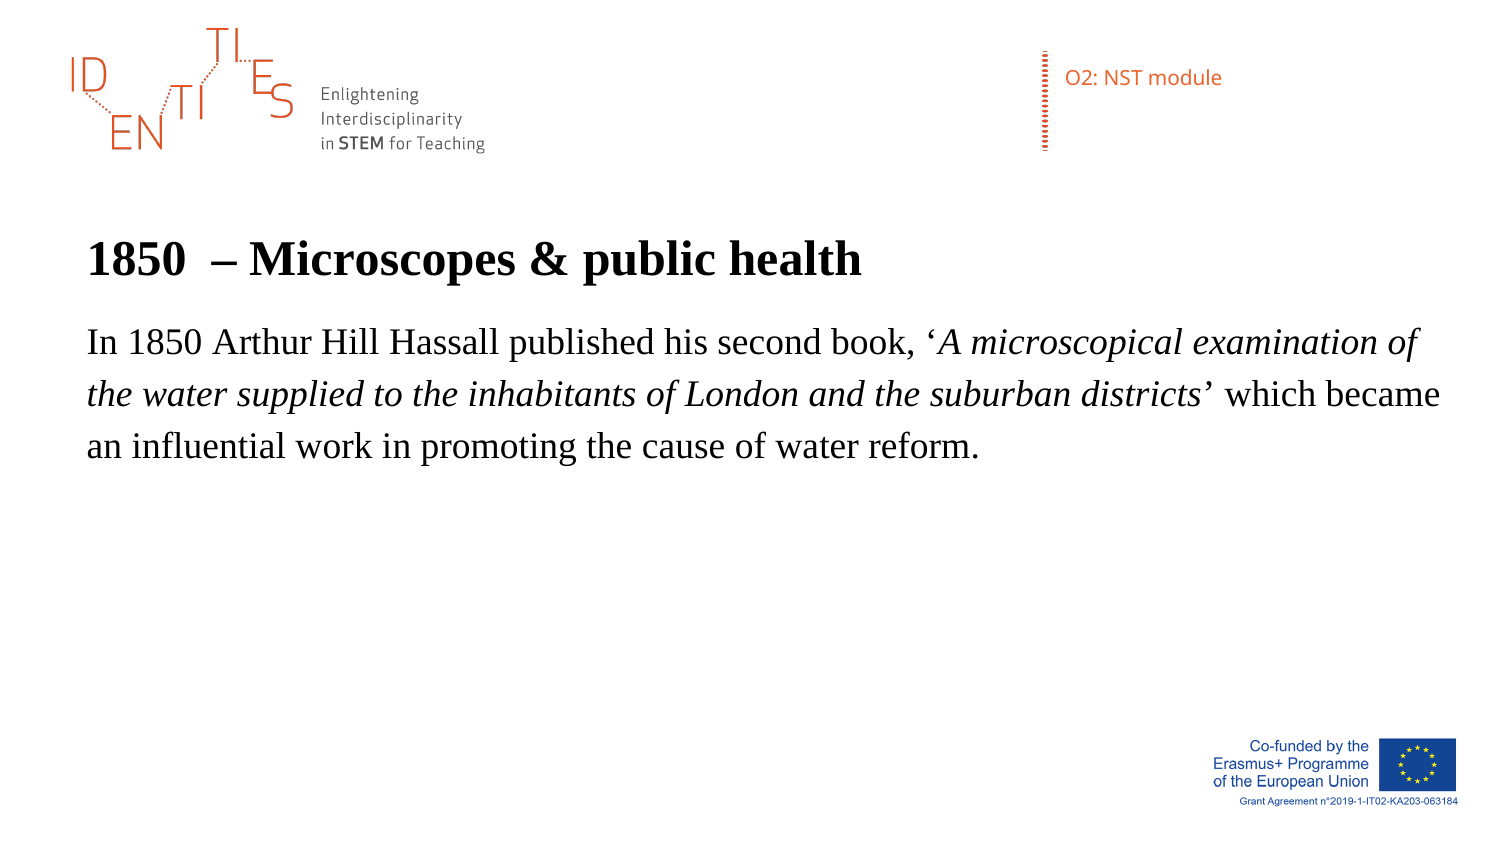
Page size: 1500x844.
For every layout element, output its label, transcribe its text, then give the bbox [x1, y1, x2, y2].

picture [1042, 51, 1051, 151]
picture [71, 24, 485, 157]
text_box 1850 – Microscopes & public health In 1850 Arthur Hill Hassall published his second book, ‘A microscopical examination of the water supplied to the inhabitants of London and the suburban districts’ which became an influential work in promoting the cause of water reform. [71, 201, 1459, 547]
text_box O2: NST module [1051, 57, 1472, 139]
picture [1208, 735, 1459, 810]
